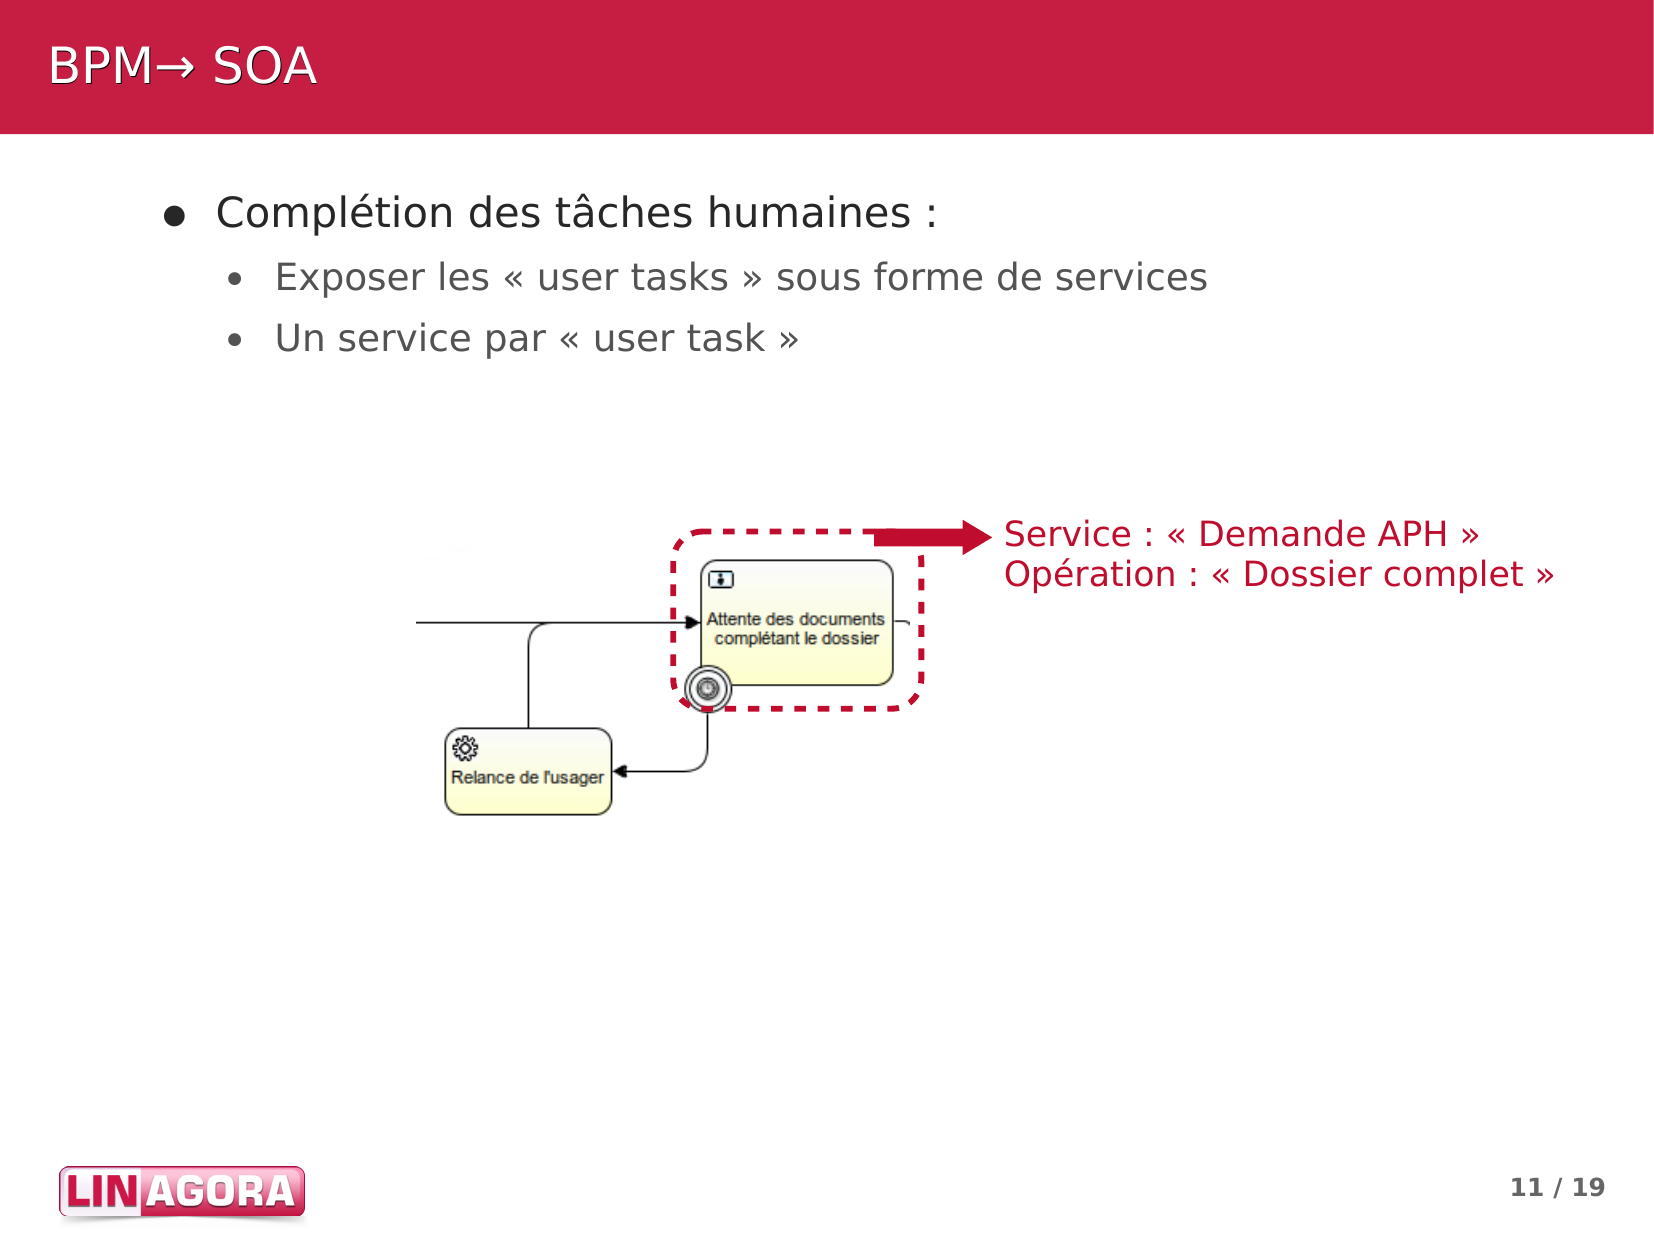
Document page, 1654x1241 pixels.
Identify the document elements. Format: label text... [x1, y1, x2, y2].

list Complétion des tâches humaines : Exposer les « user tasks » sous forme de services Un service par « user task » [82, 188, 1571, 934]
picture [416, 547, 910, 827]
picture [59, 1166, 308, 1229]
title BPM→ SOA [47, 7, 1624, 126]
text_box [874, 519, 993, 556]
list Service : « Demande APH » Opération : « Dossier complet » [1003, 513, 1654, 597]
